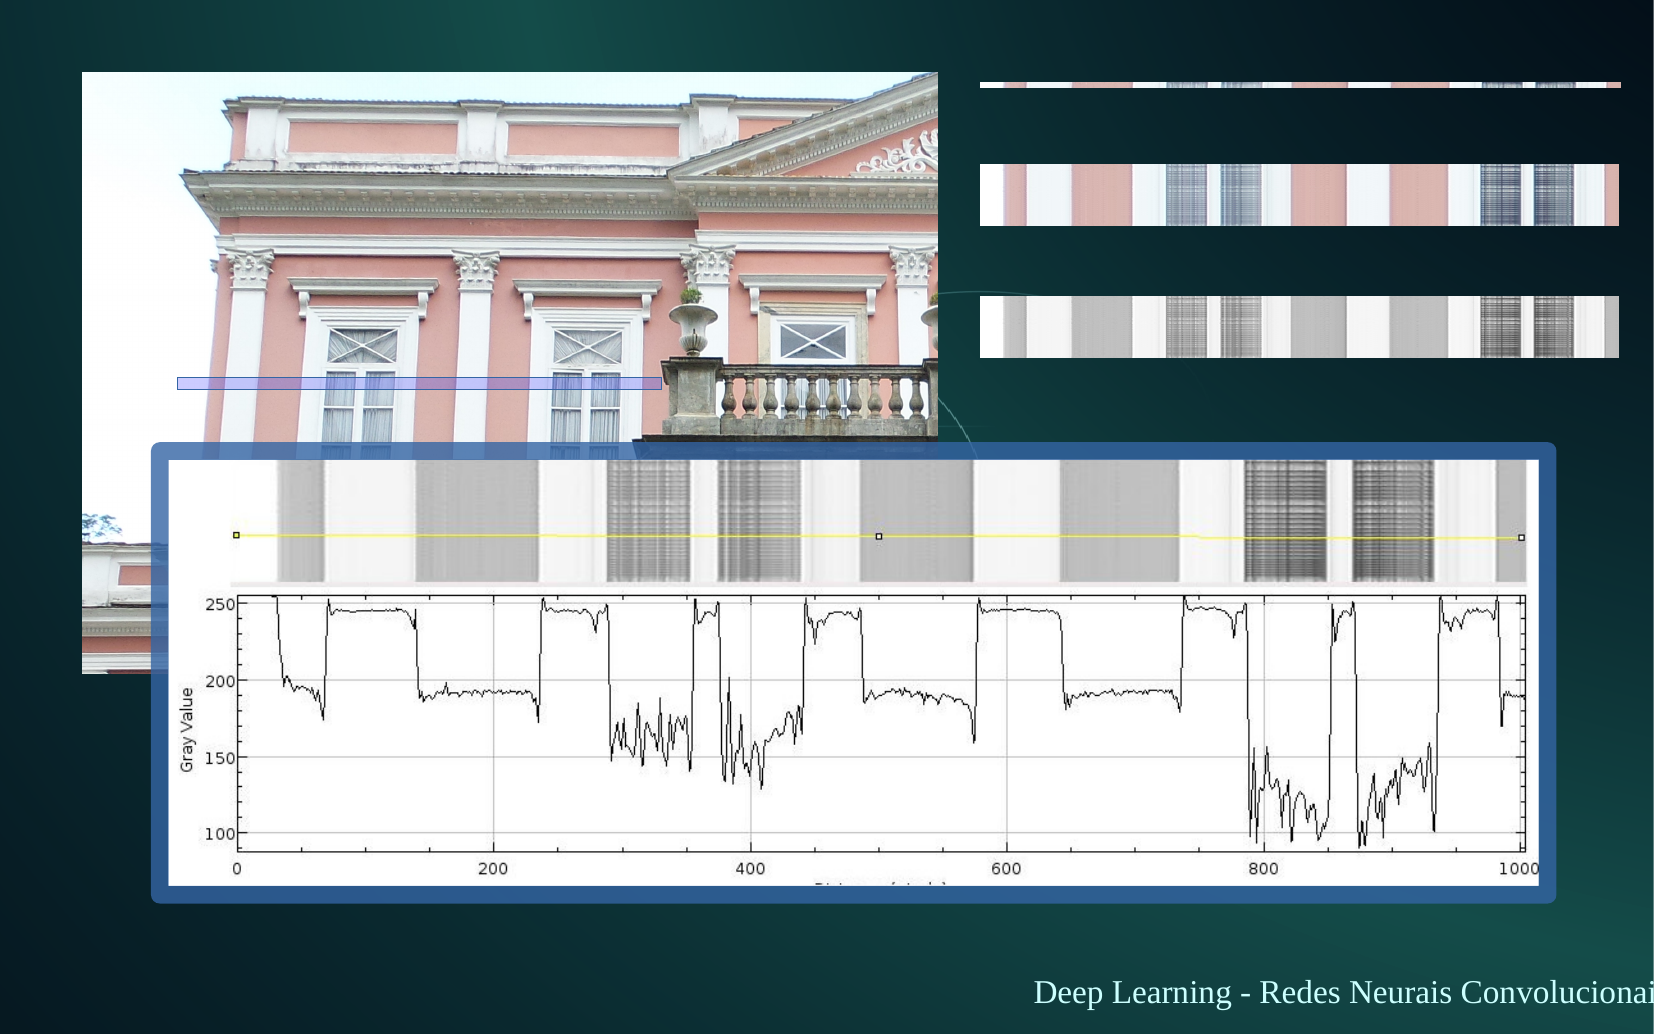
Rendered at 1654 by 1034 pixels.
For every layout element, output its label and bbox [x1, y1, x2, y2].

picture [0, 0, 1654, 1034]
text_box [177, 377, 662, 390]
